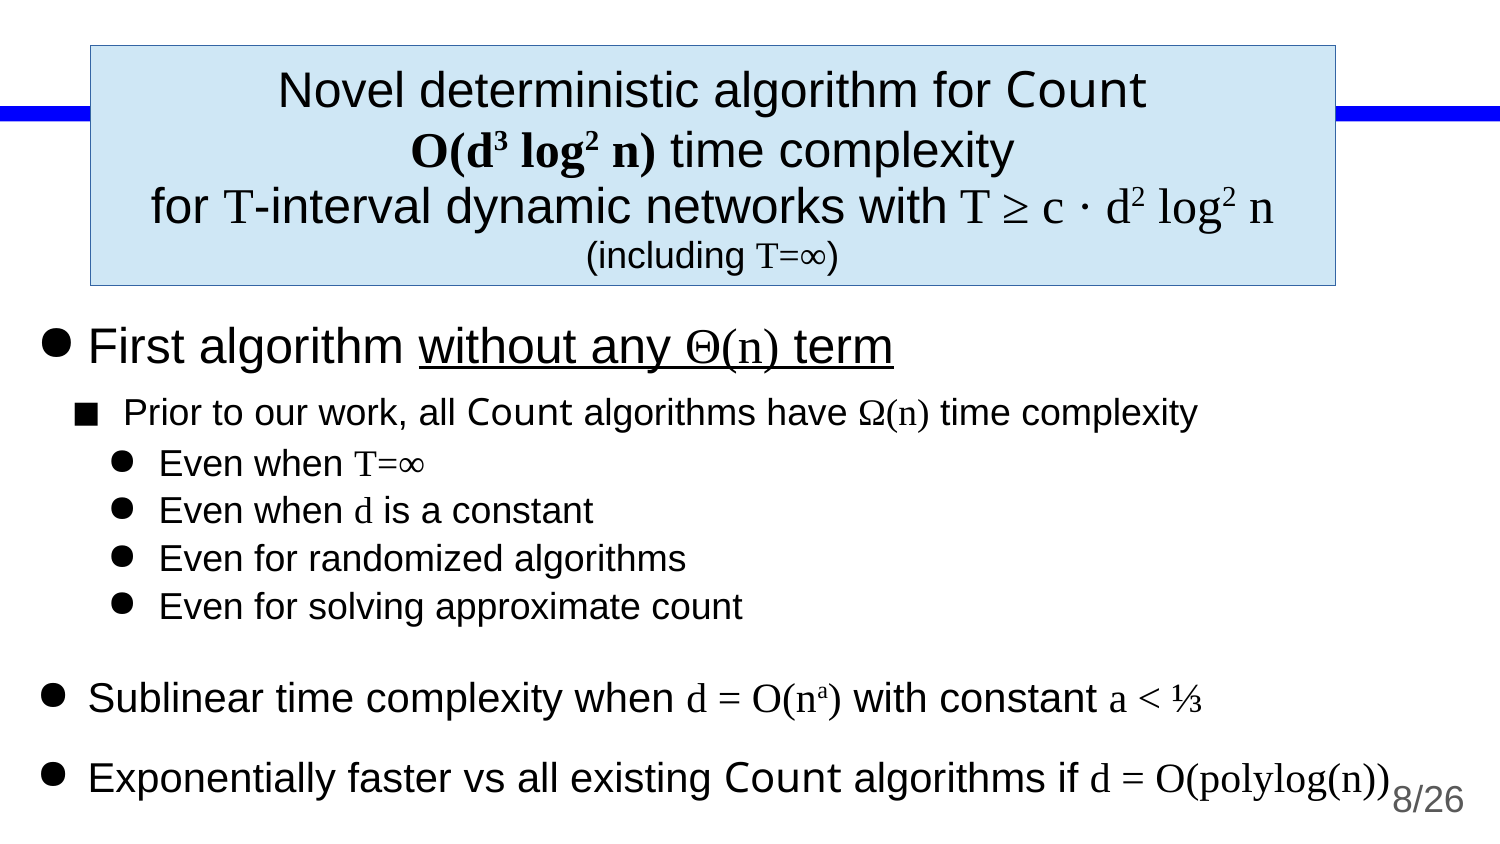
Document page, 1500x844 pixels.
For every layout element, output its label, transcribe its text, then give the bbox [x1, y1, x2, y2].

list First algorithm without any Θ(n) term Prior to our work, all Count algorithms have Ω(n) time complexity Even when T=∞ Even when d is a constant Even for randomized algorithms Even for solving approximate count Sublinear time complexity when d = O(na) with constant a < ⅓ Exponentially faster vs all existing Count algorithms if d = O(polylog(n)) [36, 309, 1435, 844]
text_box Novel deterministic algorithm for Count O(d3 log2 n) time complexity for T-interval dynamic networks with T ≥ c · d2 log2 n (including T=∞) [90, 45, 1336, 286]
text_box [0, 0, 1500, 106]
